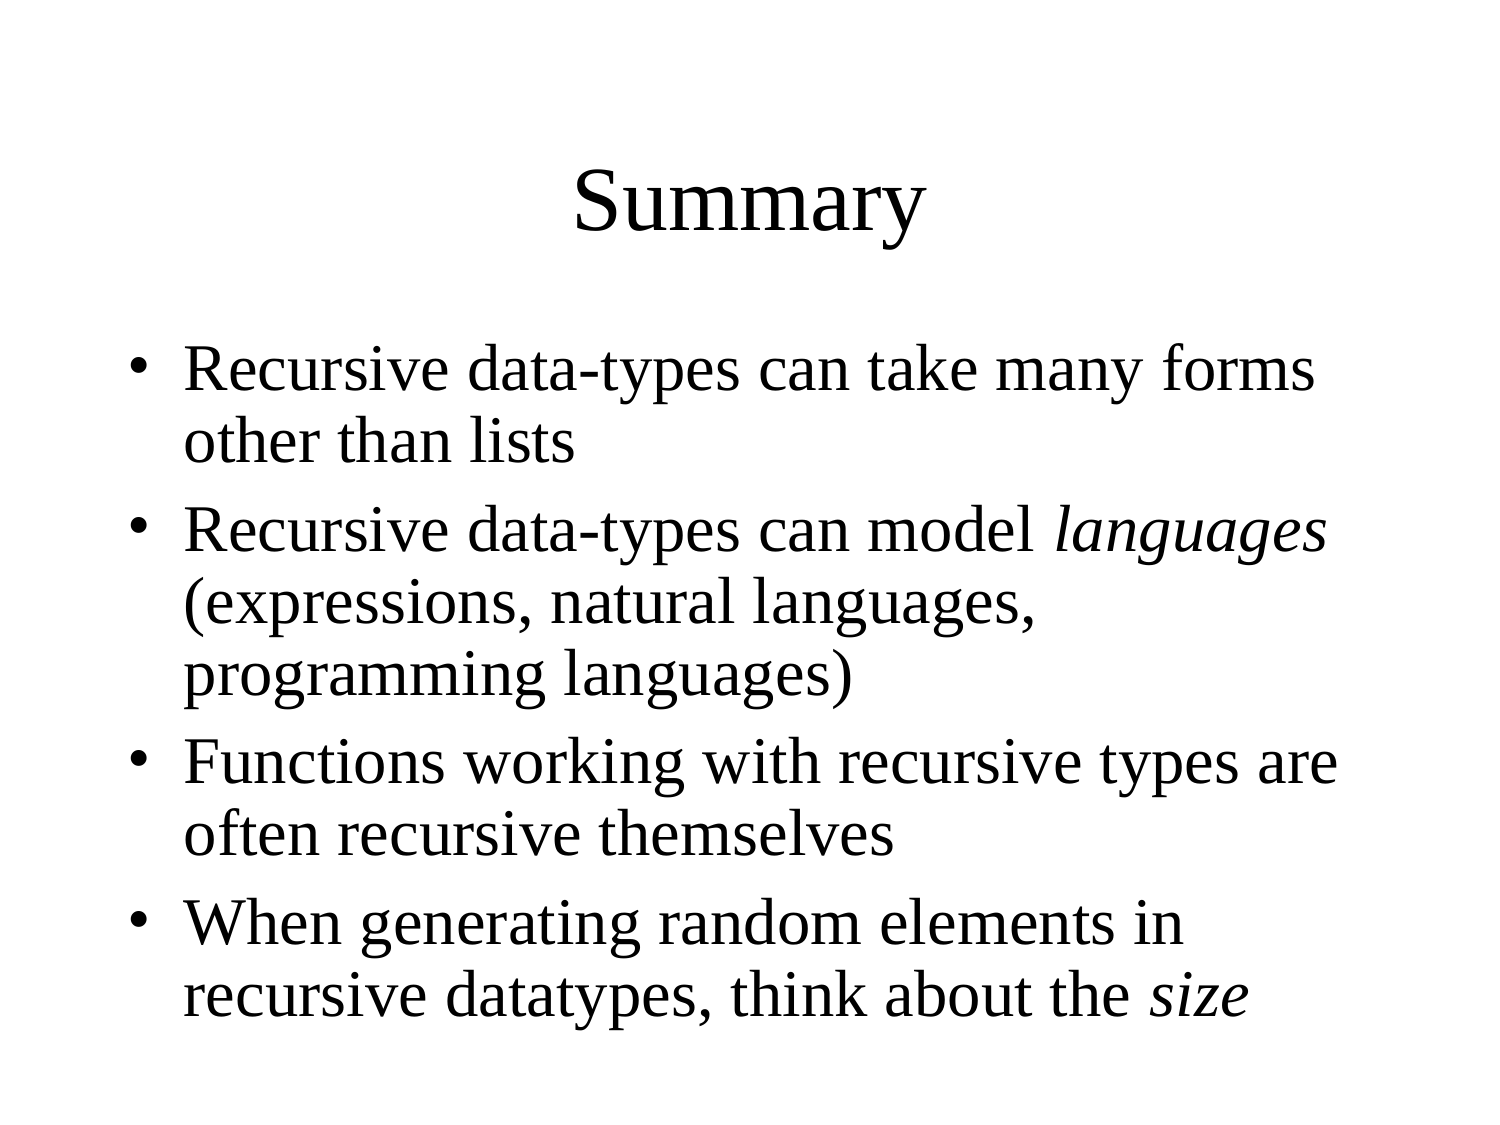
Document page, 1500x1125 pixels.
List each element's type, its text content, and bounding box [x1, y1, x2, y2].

title Summary [112, 99, 1388, 288]
list Recursive data-types can take many forms other than lists Recursive data-types can model languages (expressions, natural languages, programming languages) Functions working with recursive types are often recursive themselves When generating random elements in recursive datatypes, think about the size [112, 324, 1388, 1047]
